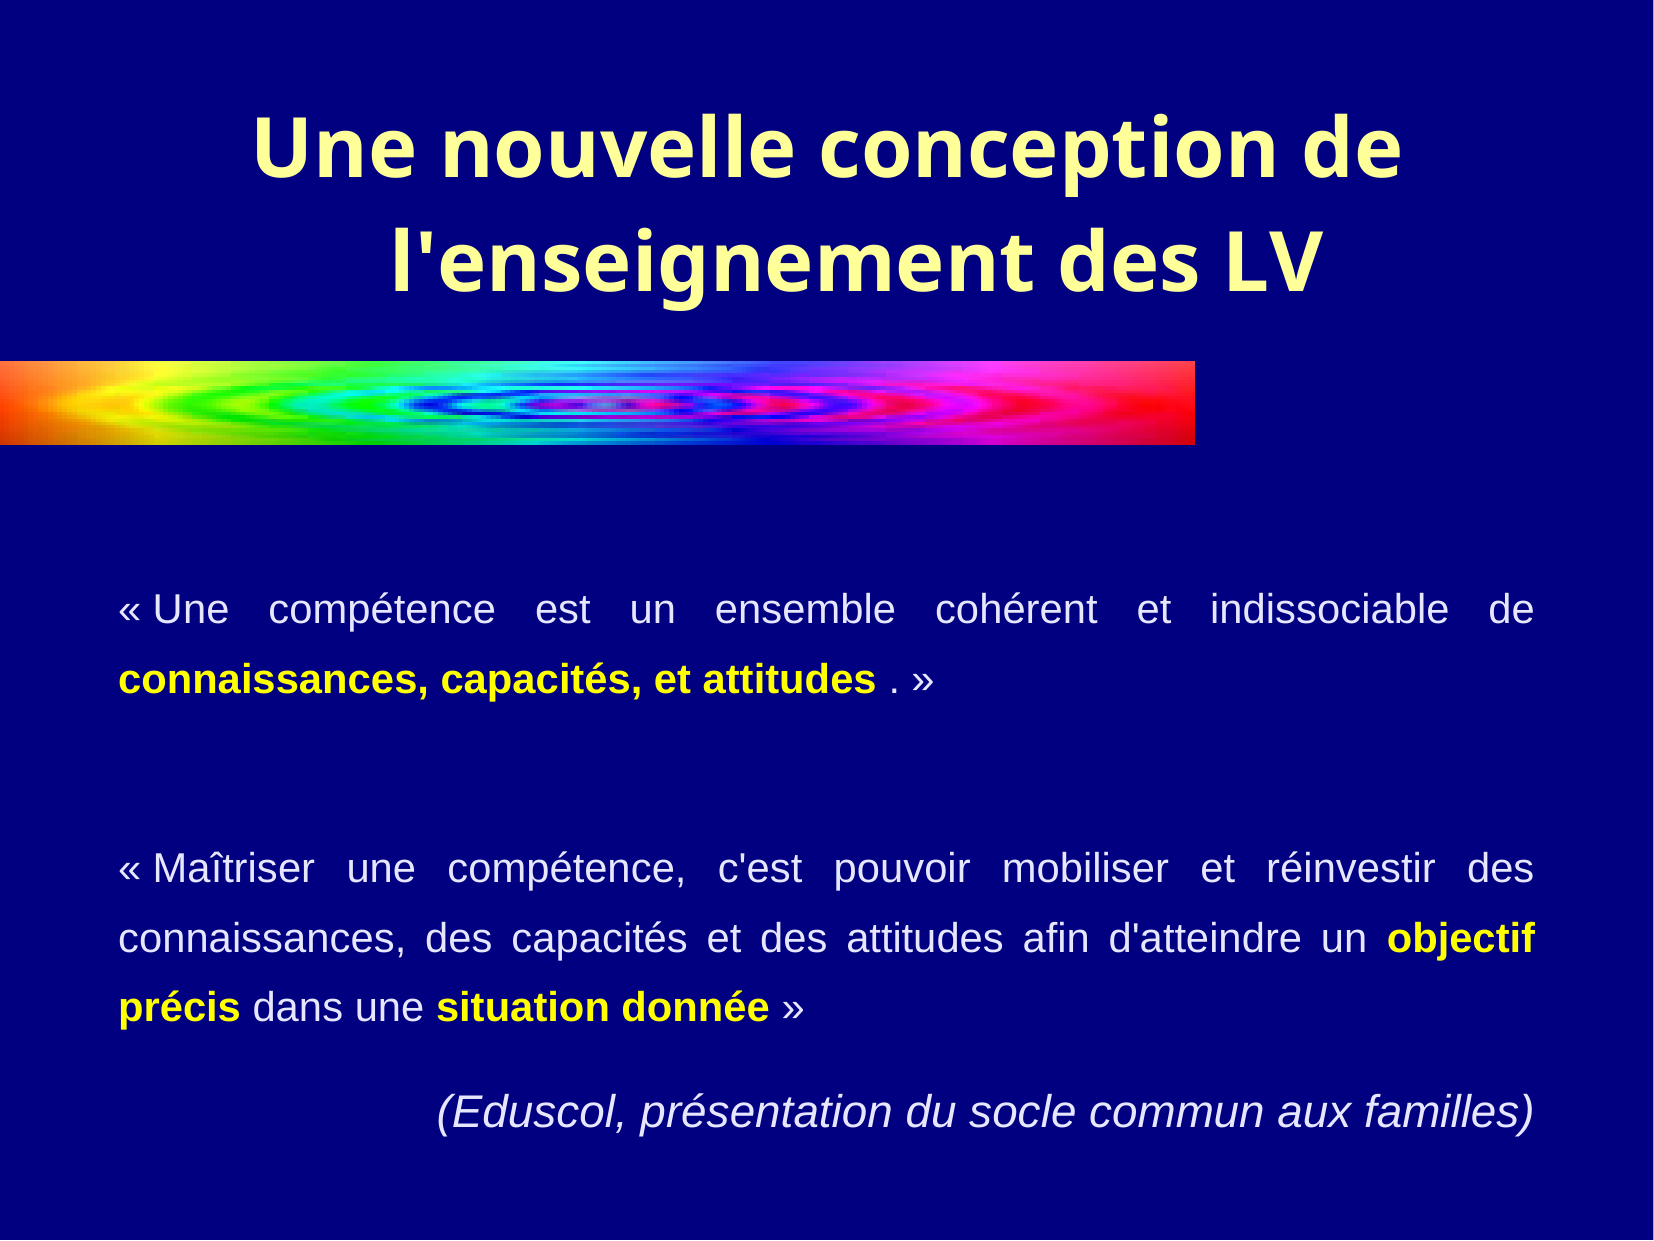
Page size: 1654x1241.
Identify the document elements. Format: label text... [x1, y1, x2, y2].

list « Une compétence est un ensemble cohérent et indissociable de connaissances, capacités, et attitudes . » « Maîtriser une compétence, c'est pouvoir mobiliser et réinvestir des connaissances, des capacités et des attitudes afin d'atteindre un objectif précis dans une situation donnée » (Eduscol, présentation du socle commun aux familles) [118, 472, 1536, 1143]
title Une nouvelle conception de l'enseignement des LV [121, 101, 1534, 304]
picture [0, 361, 1195, 445]
